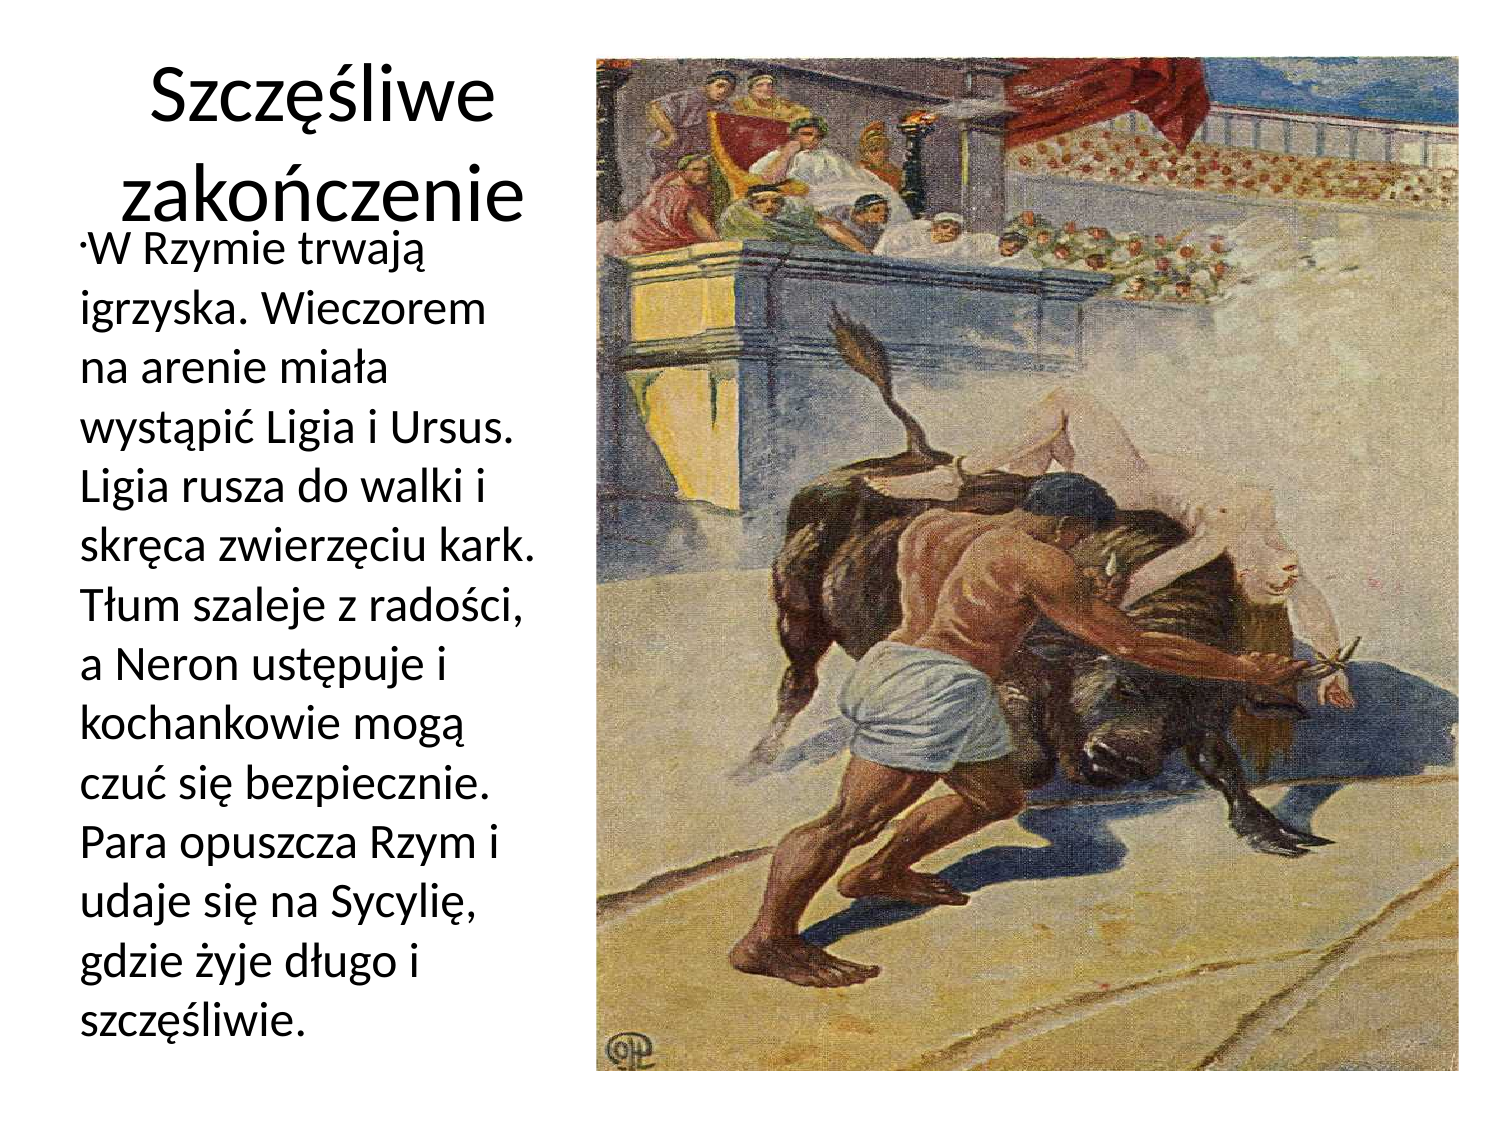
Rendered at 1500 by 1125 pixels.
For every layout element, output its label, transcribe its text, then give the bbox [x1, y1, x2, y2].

list W Rzymie trwają igrzyska. Wieczorem na arenie miała wystąpić Ligia i Ursus. Ligia rusza do walki i skręca zwierzęciu kark. Tłum szaleje z radości, a Neron ustępuje i kochankowie mogą czuć się bezpiecznie. Para opuszcza Rzym i udaje się na Sycylię, gdzie żyje długo i szczęśliwie. [64, 208, 559, 1059]
picture [596, 54, 1459, 1071]
title Szczęśliwe zakończenie [76, 30, 571, 222]
